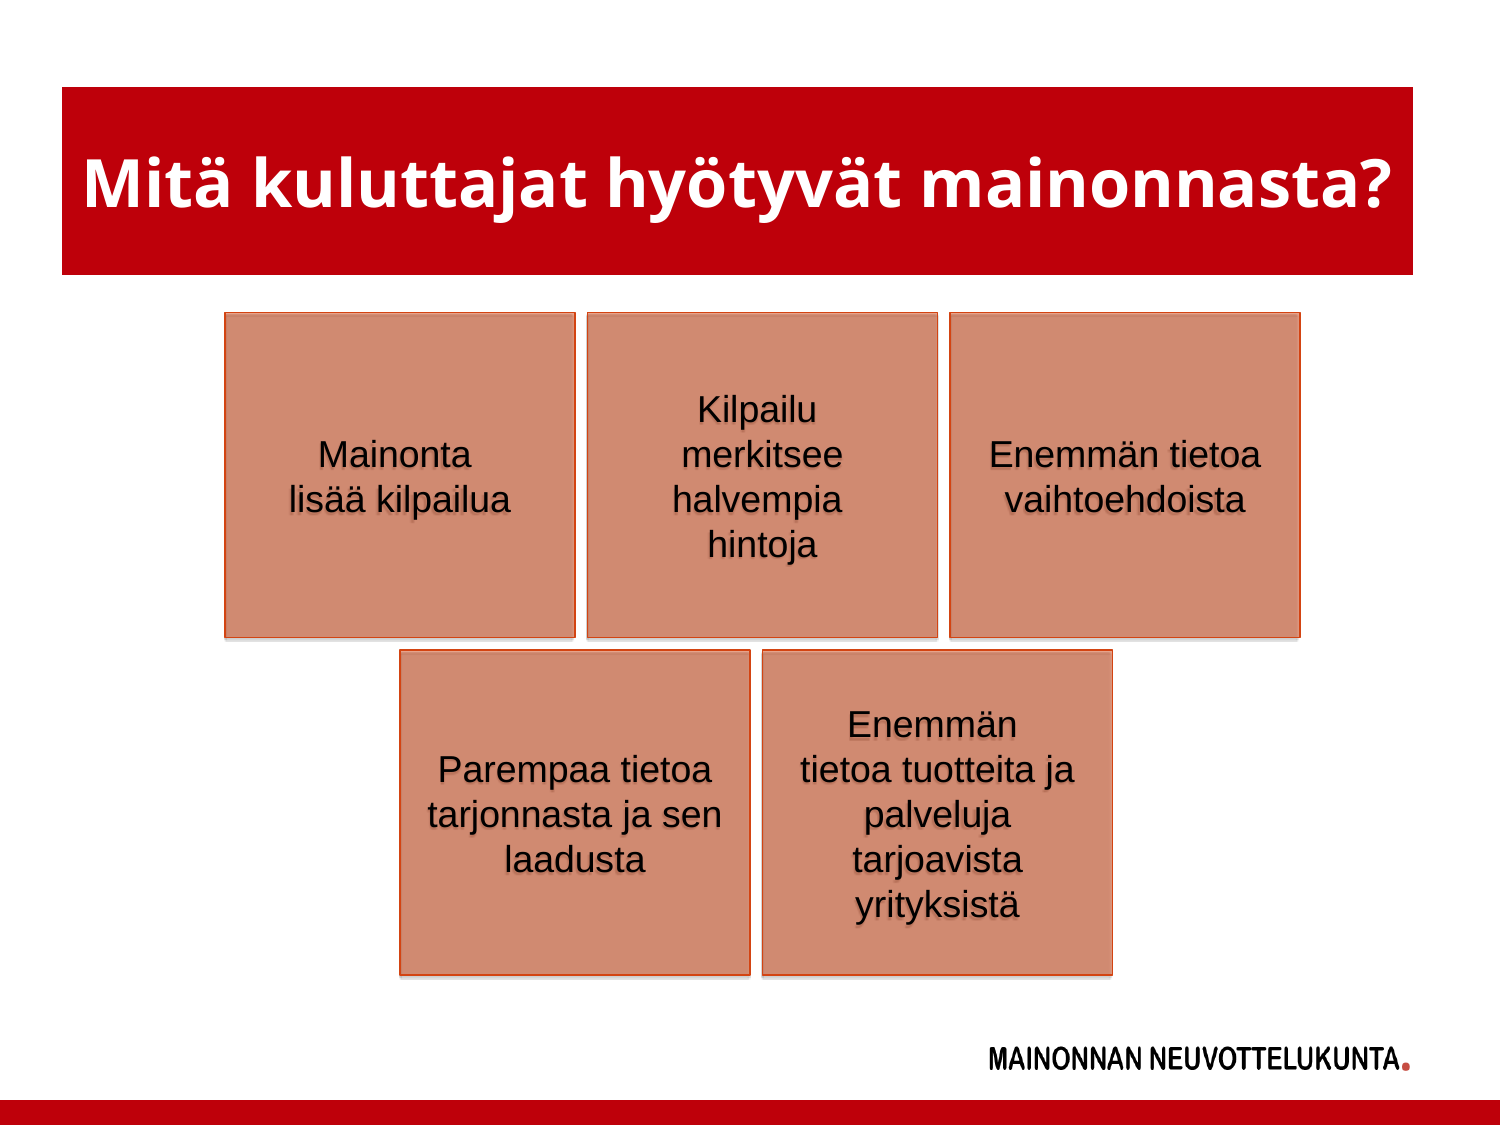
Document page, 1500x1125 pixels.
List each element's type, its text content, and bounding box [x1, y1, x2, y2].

text_box Kilpailu merkitsee halvempia hintoja [587, 312, 938, 638]
text_box Mainonta lisää kilpailua [225, 312, 575, 638]
text_box Mitä kuluttajat hyötyvät mainonnasta? [62, 87, 1413, 275]
text_box Enemmän tietoa vaihtoehdoista [950, 312, 1300, 638]
text_box Parempaa tietoa tarjonnasta ja sen laadusta [400, 650, 750, 975]
text_box Enemmän tietoa tuotteita ja palveluja tarjoavista yrityksistä [762, 650, 1113, 975]
